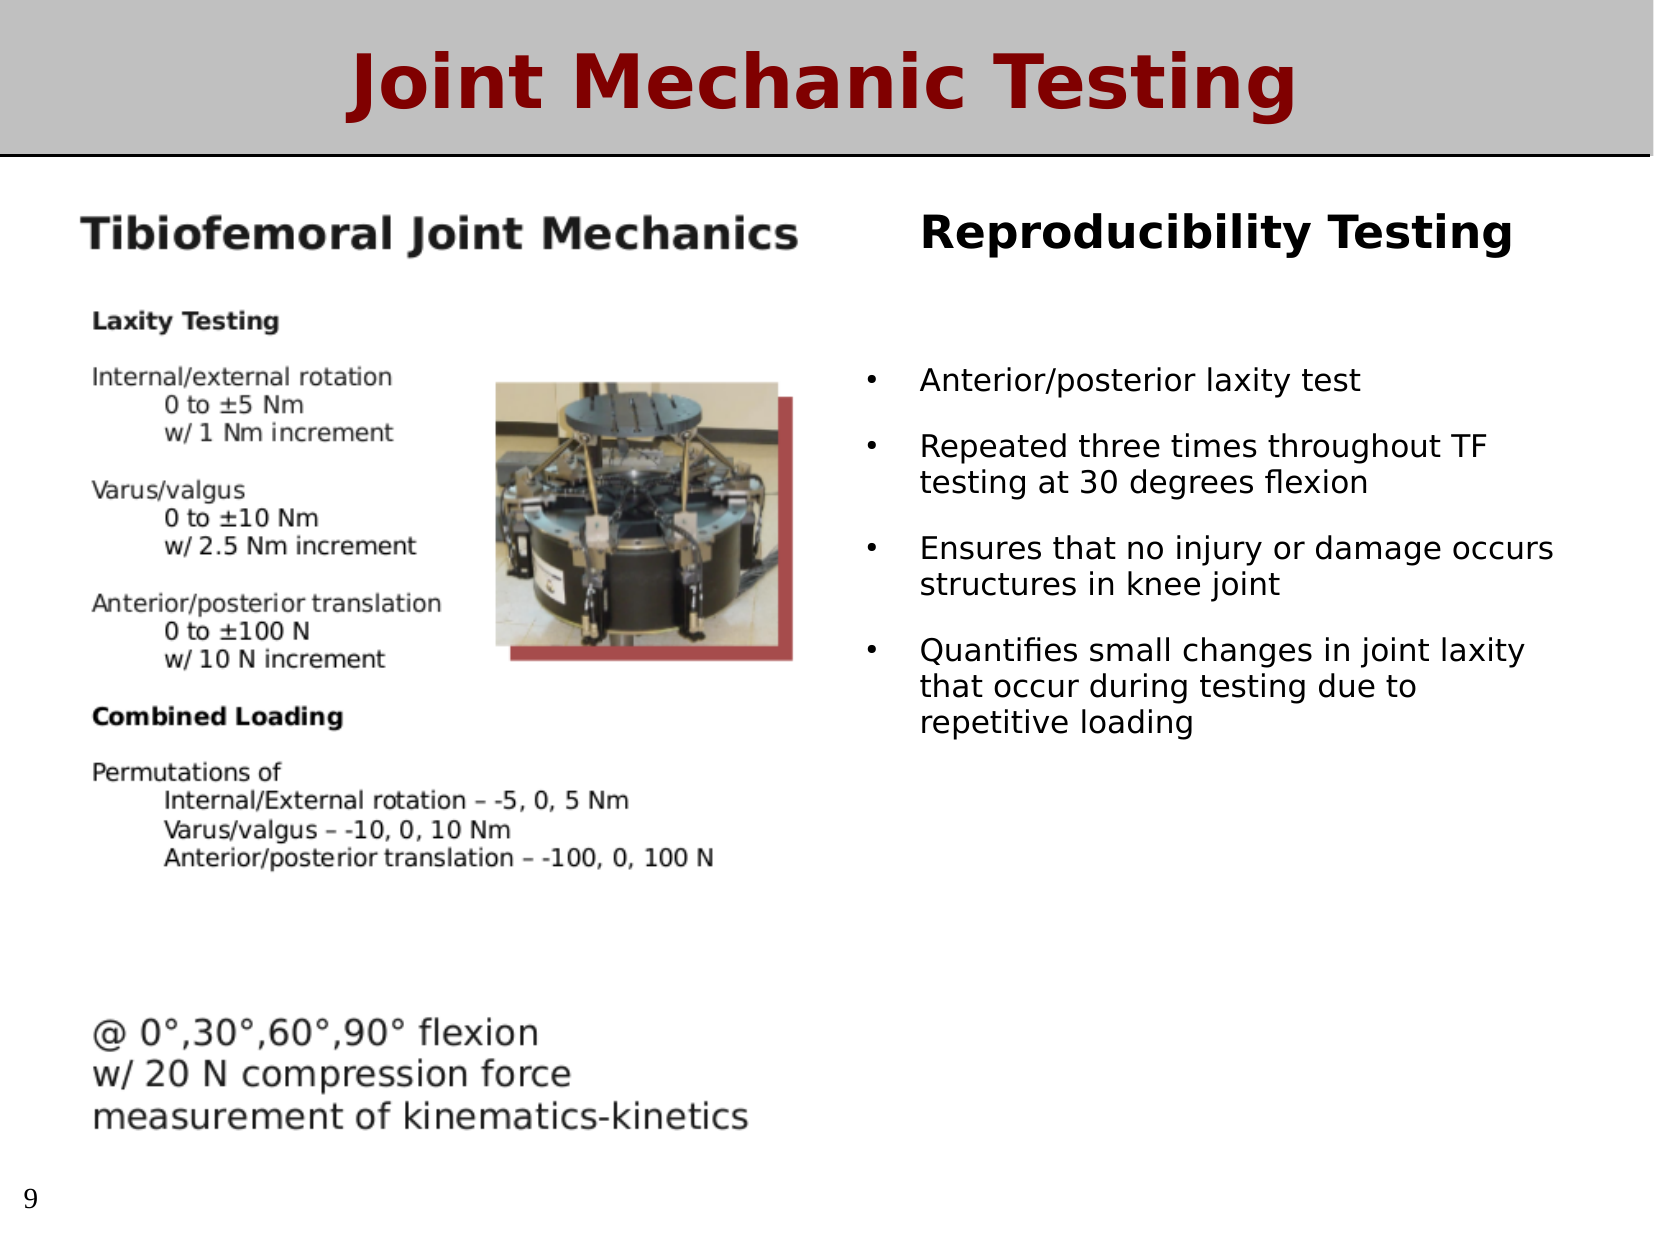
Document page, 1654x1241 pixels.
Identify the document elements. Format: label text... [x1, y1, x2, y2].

picture [69, 187, 826, 1185]
text_box Joint Mechanic Testing [0, 31, 1651, 134]
text_box [0, 0, 1654, 156]
list Reproducibility Testing Anterior/posterior laxity test Repeated three times throughout TF testing at 30 degrees flexion Ensures that no injury or damage occurs structures in knee joint Quantifies small changes in joint laxity that occur during testing due to repetitive loading [848, 206, 1576, 926]
